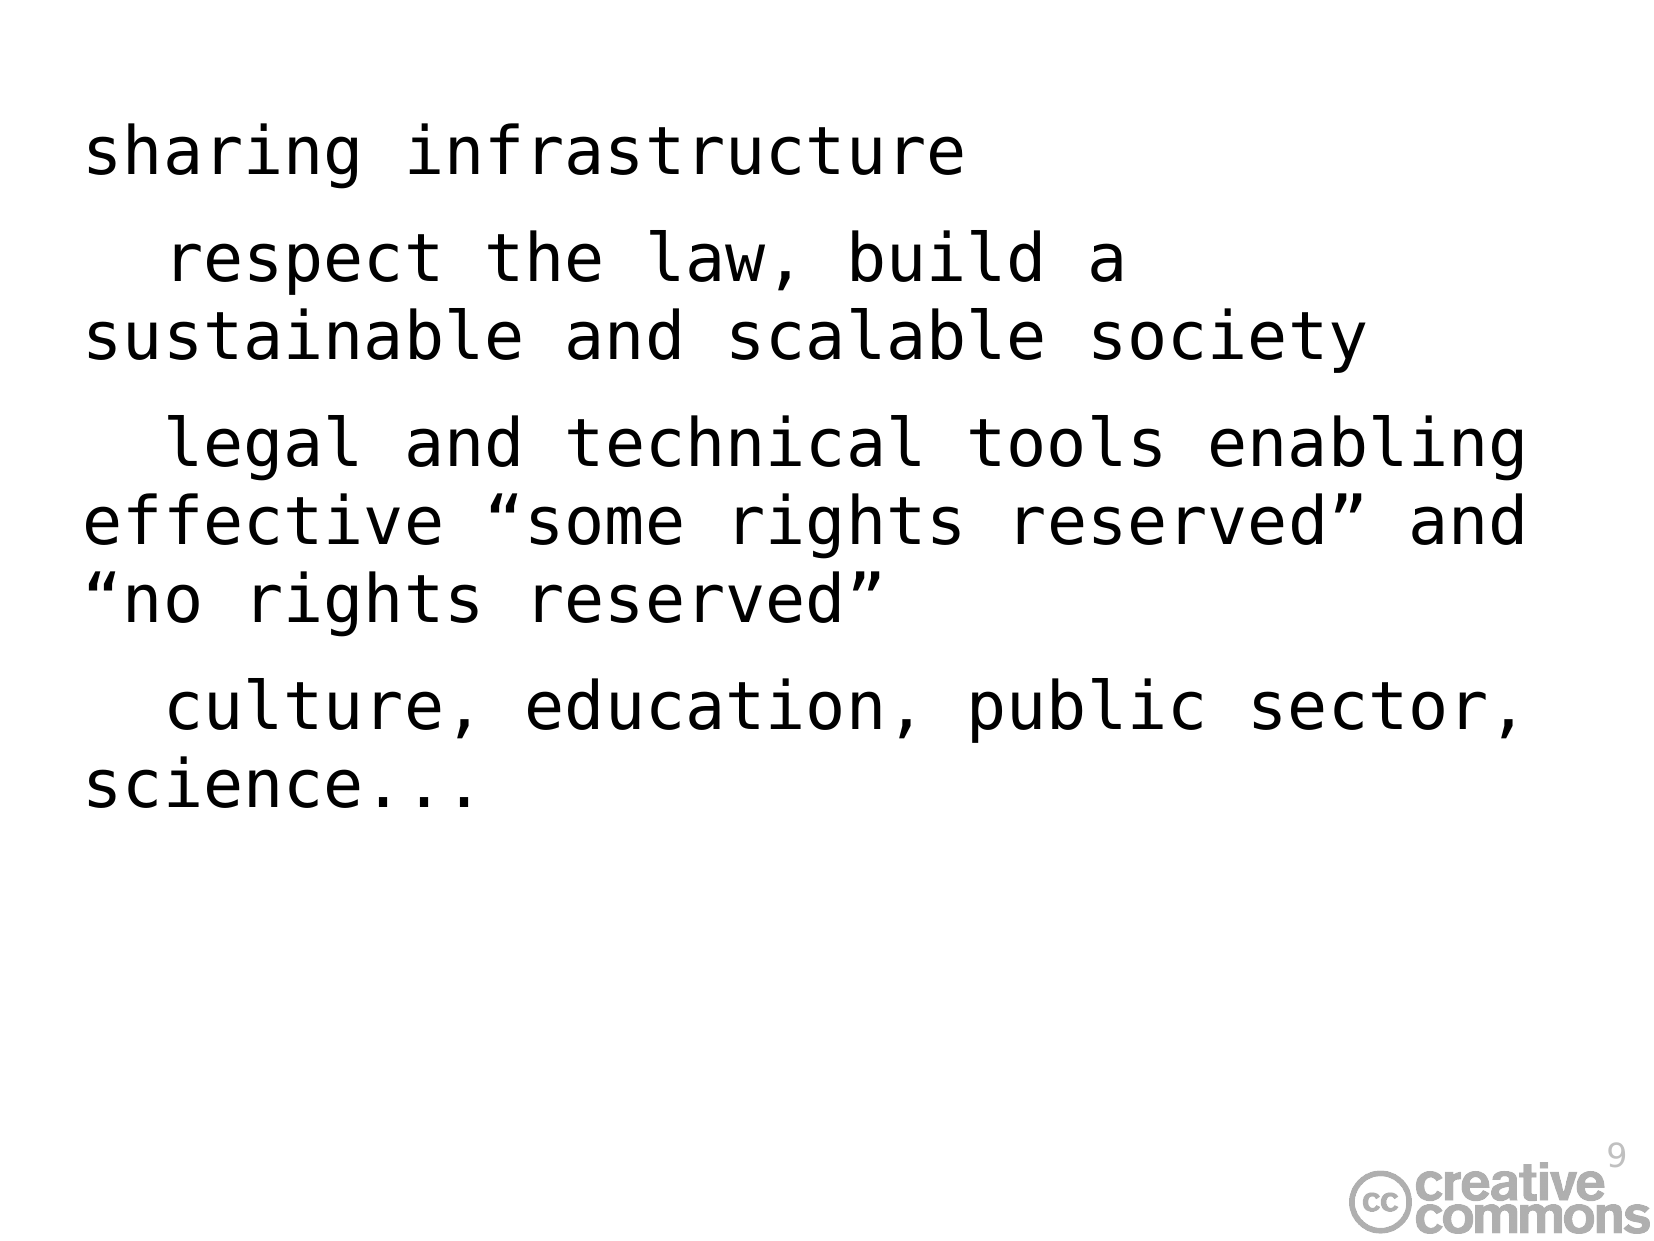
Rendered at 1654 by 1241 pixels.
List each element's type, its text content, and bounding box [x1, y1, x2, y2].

list sharing infrastructure respect the law, build a sustainable and scalable society legal and technical tools enabling effective “some rights reserved” and “no rights reserved” culture, education, public sector, science... [82, 112, 1571, 1146]
picture [1349, 1162, 1650, 1234]
